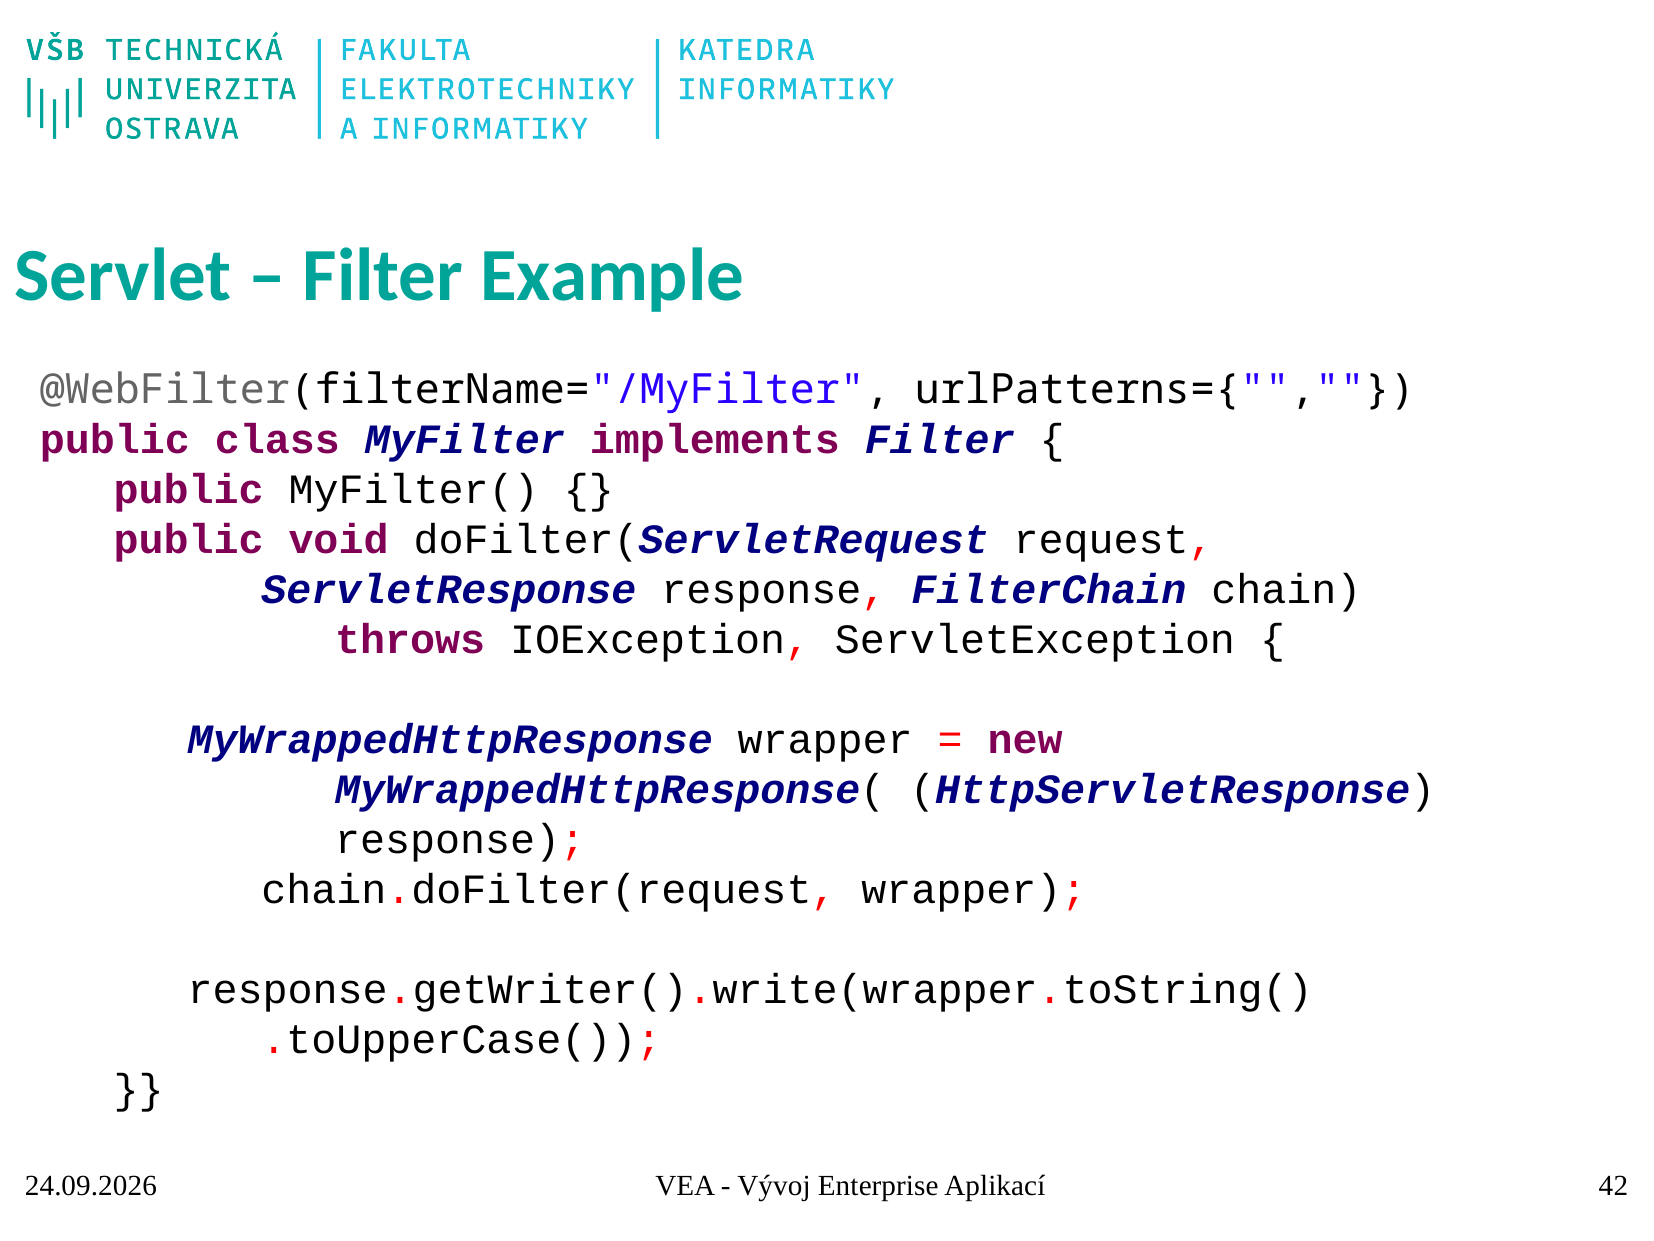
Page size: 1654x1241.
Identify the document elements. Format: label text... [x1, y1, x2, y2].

title Servlet – Filter Example [14, 165, 1619, 319]
list @WebFilter(filterName="/MyFilter", urlPatterns={"",""}) public class MyFilter implements Filter { public MyFilter() {} public void doFilter(ServletRequest request, ServletResponse response, FilterChain chain) throws IOException, ServletException { MyWrappedHttpResponse wrapper = new MyWrappedHttpResponse( (HttpServletResponse) response); chain.doFilter(request, wrapper); response.getWriter().write(wrapper.toString() .toUpperCase()); }} [24, 354, 1629, 1182]
picture [26, 31, 894, 139]
